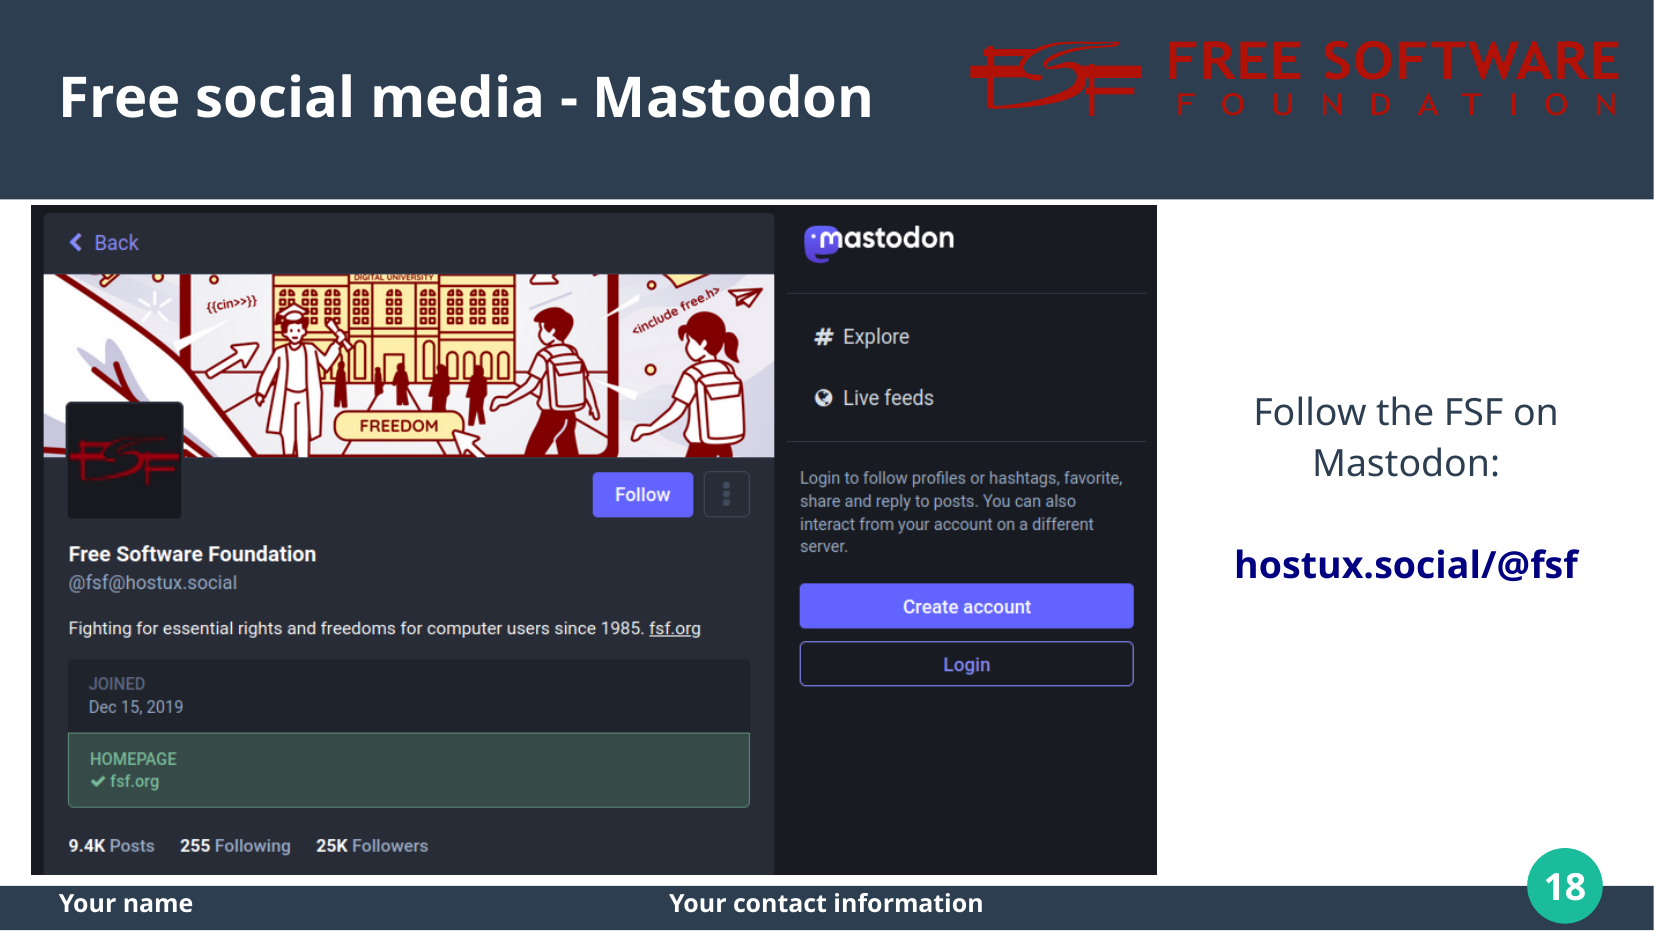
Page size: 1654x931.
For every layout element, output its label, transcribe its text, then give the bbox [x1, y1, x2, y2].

text_box Follow the FSF on Mastodon: hostux.social/@fsf [1200, 375, 1613, 601]
title Free social media - Mastodon [59, 37, 1595, 156]
picture [31, 205, 1157, 875]
